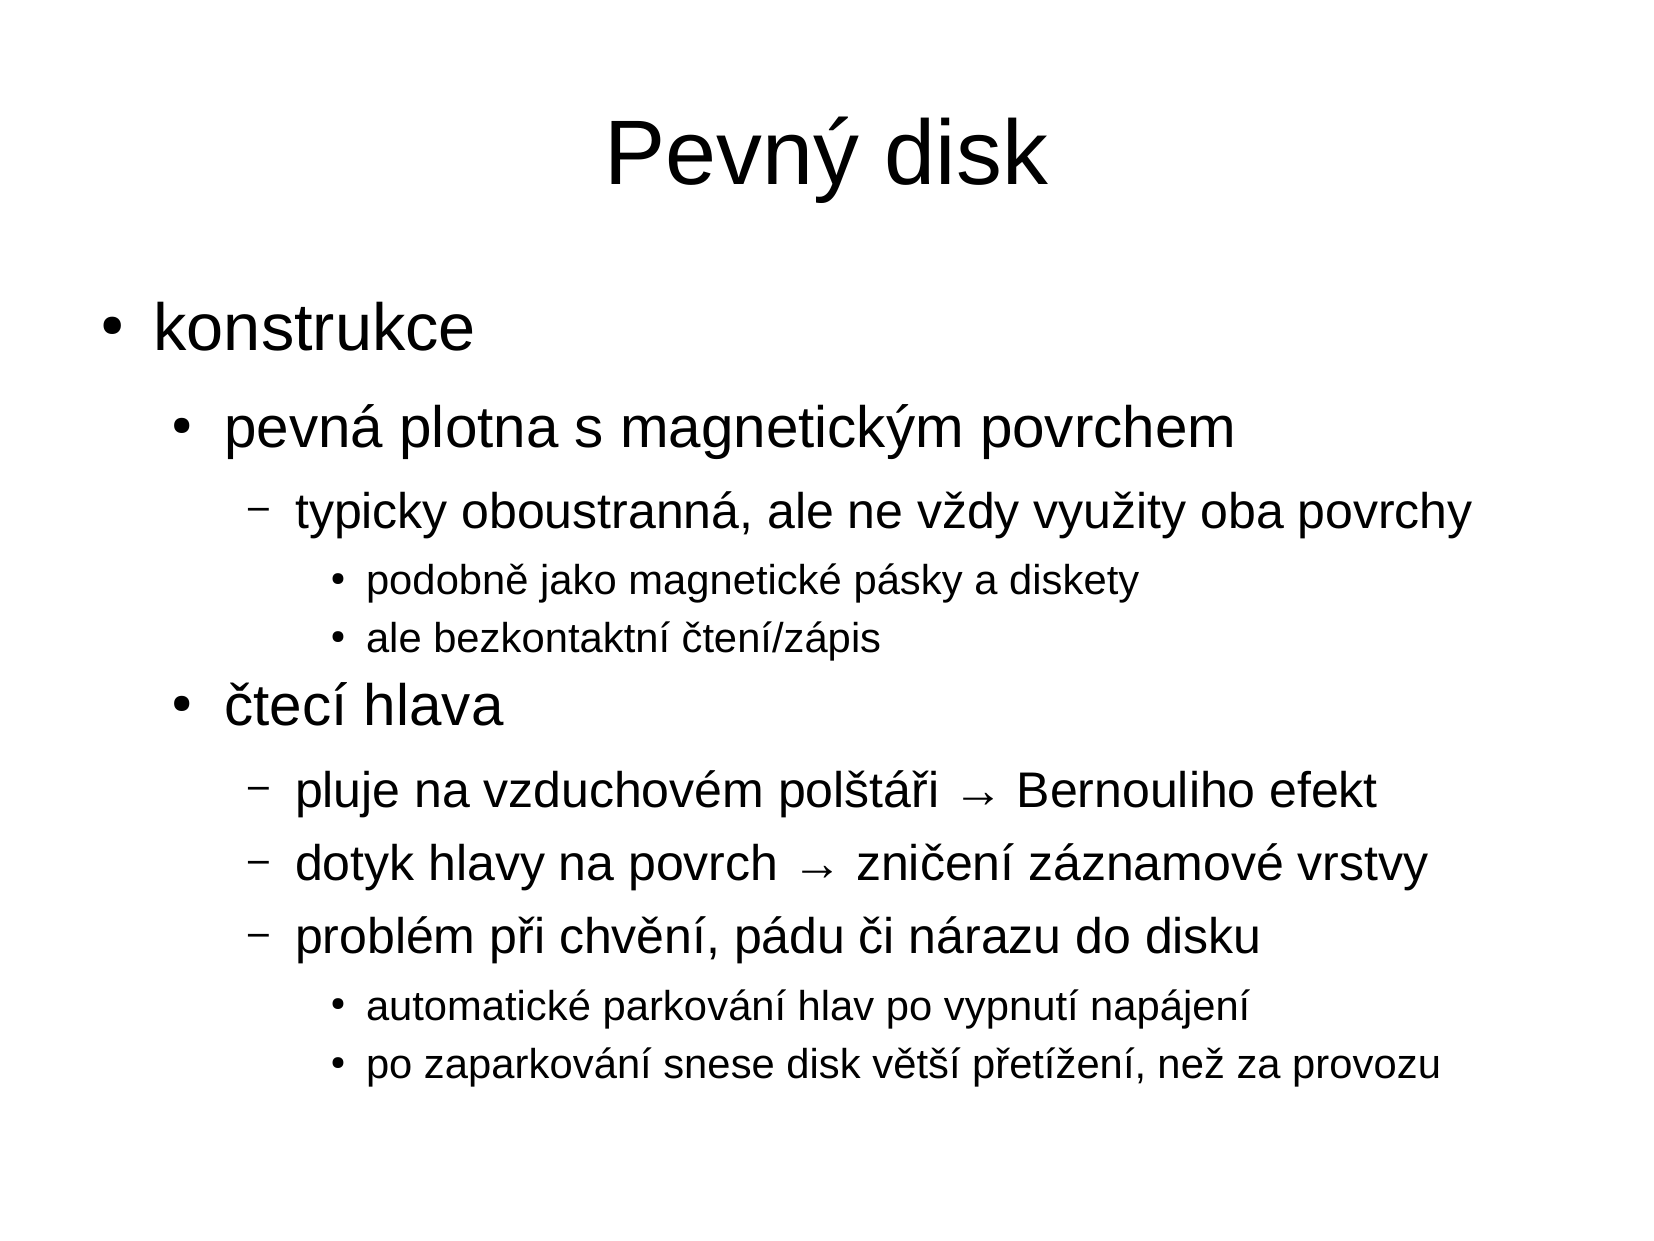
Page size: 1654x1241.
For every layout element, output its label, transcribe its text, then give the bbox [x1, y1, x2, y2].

list konstrukce pevná plotna s magnetickým povrchem typicky oboustranná, ale ne vždy využity oba povrchy podobně jako magnetické pásky a diskety ale bezkontaktní čtení/zápis čtecí hlava pluje na vzduchovém polštáři → Bernouliho efekt dotyk hlavy na povrch → zničení záznamové vrstvy problém při chvění, pádu či nárazu do disku automatické parkování hlav po vypnutí napájení po zaparkování snese disk větší přetížení, než za provozu [82, 290, 1571, 1152]
title Pevný disk [82, 56, 1571, 250]
